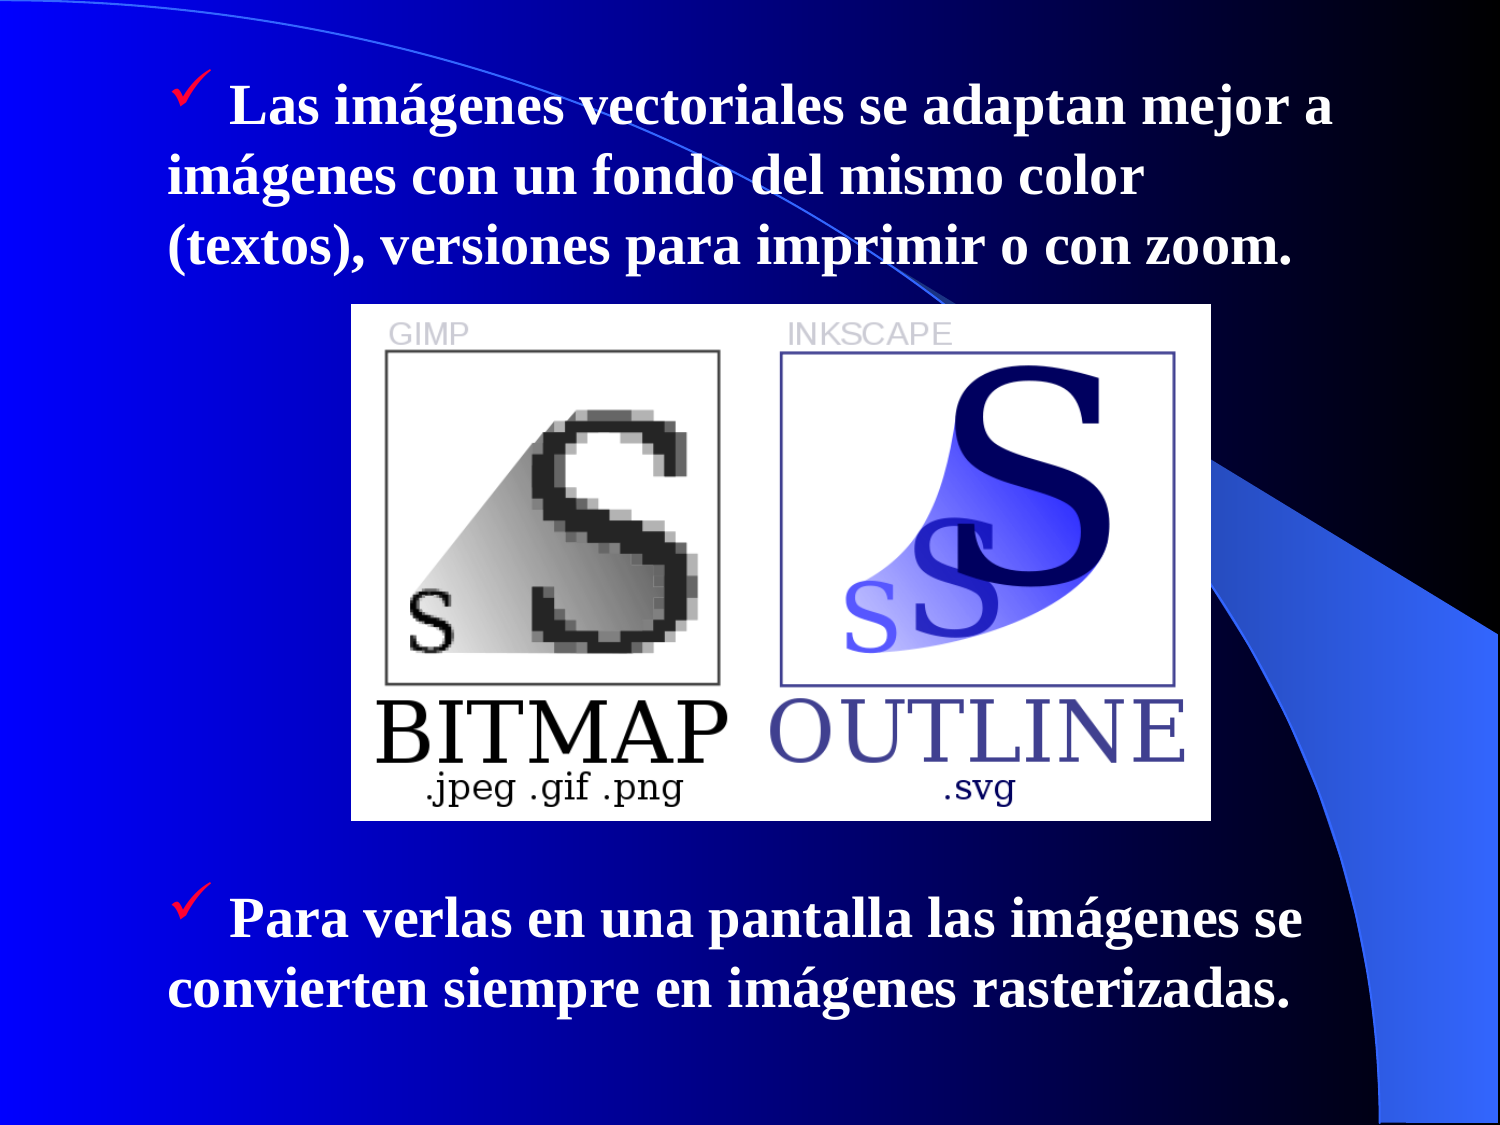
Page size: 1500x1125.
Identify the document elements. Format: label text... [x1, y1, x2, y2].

picture [351, 304, 1211, 821]
text_box Las imágenes vectoriales se adaptan mejor a imágenes con un fondo del mismo color (textos), versiones para imprimir o con zoom. Para verlas en una pantalla las imágenes se convierten siempre en imágenes rasterizadas. [152, 58, 1361, 1027]
